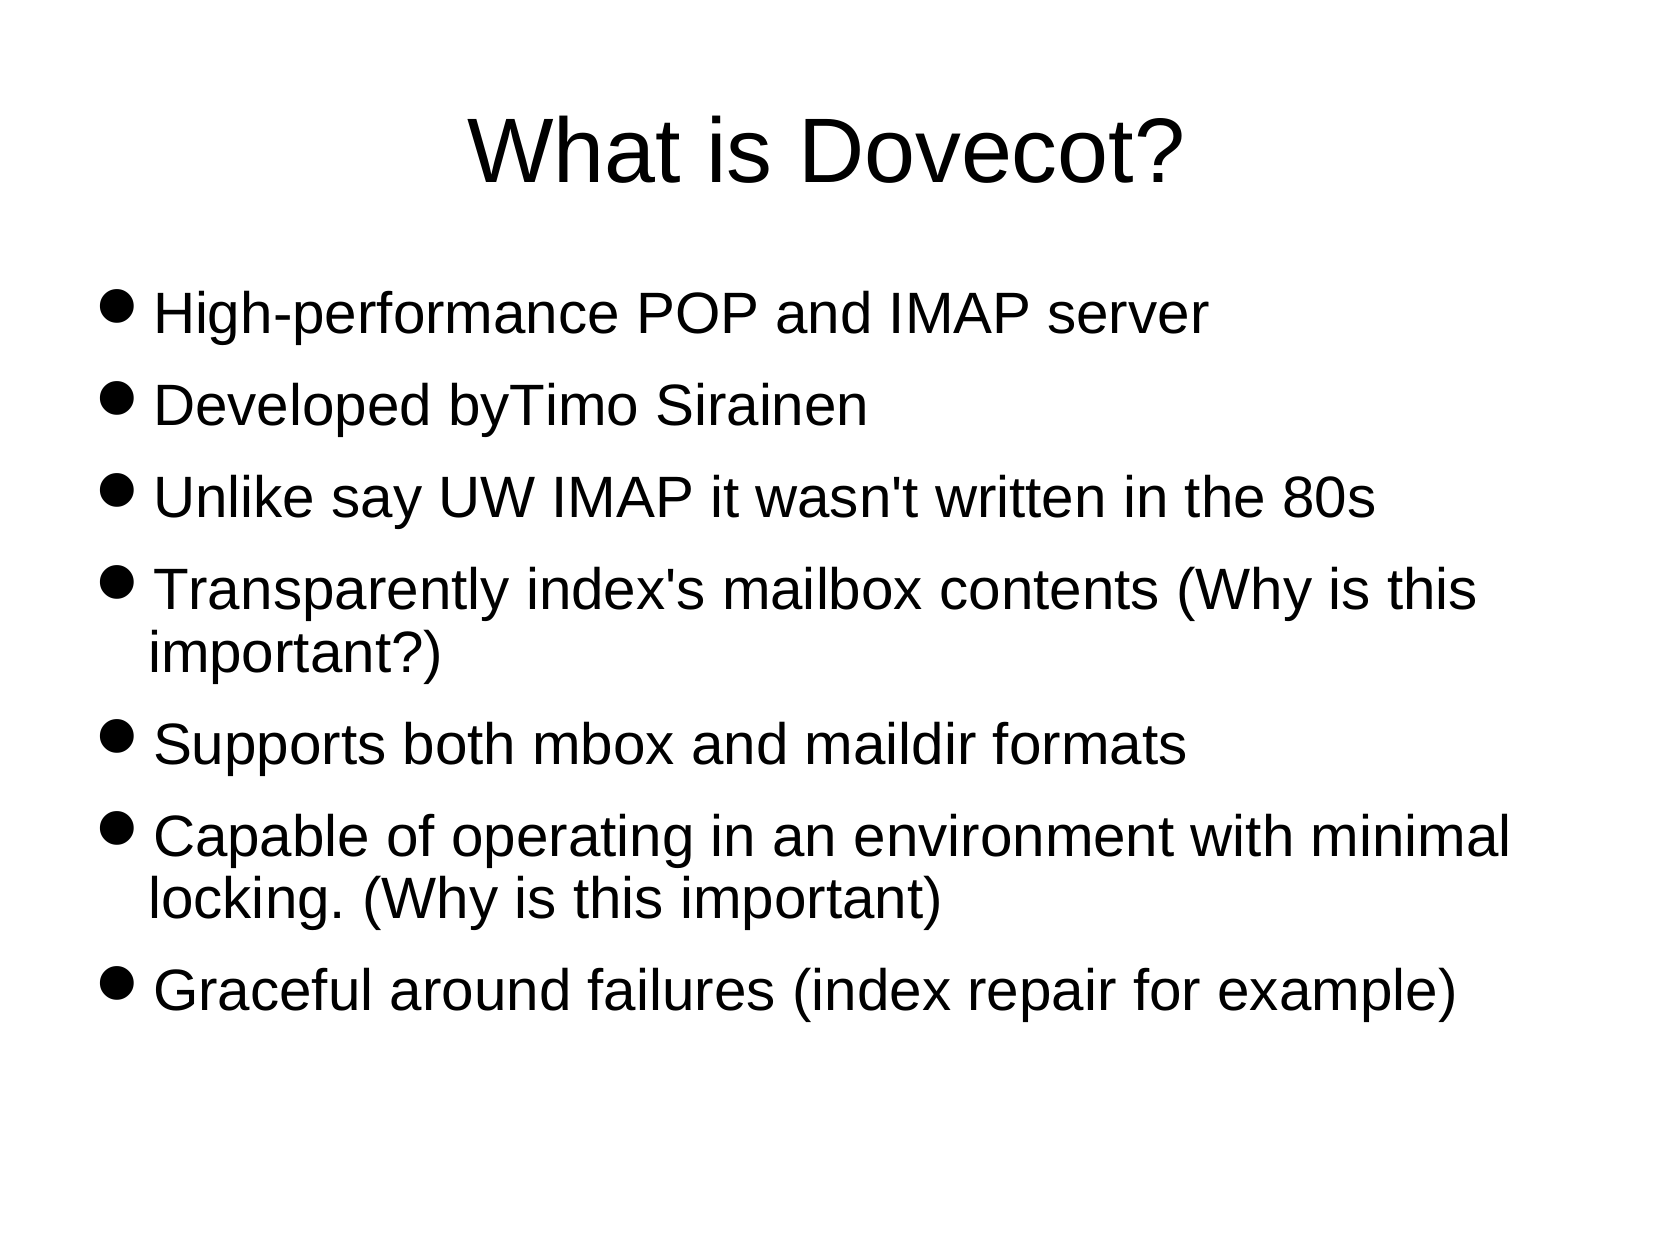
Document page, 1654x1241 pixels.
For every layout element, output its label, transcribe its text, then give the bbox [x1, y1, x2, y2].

text_box High-performance POP and IMAP server Developed byTimo Sirainen Unlike say UW IMAP it wasn't written in the 80s Transparently index's mailbox contents (Why is this important?) Supports both mbox and maildir formats Capable of operating in an environment with minimal locking. (Why is this important) Graceful around failures (index repair for example) [77, 283, 1576, 1163]
text_box What is Dovecot? [82, 49, 1571, 257]
